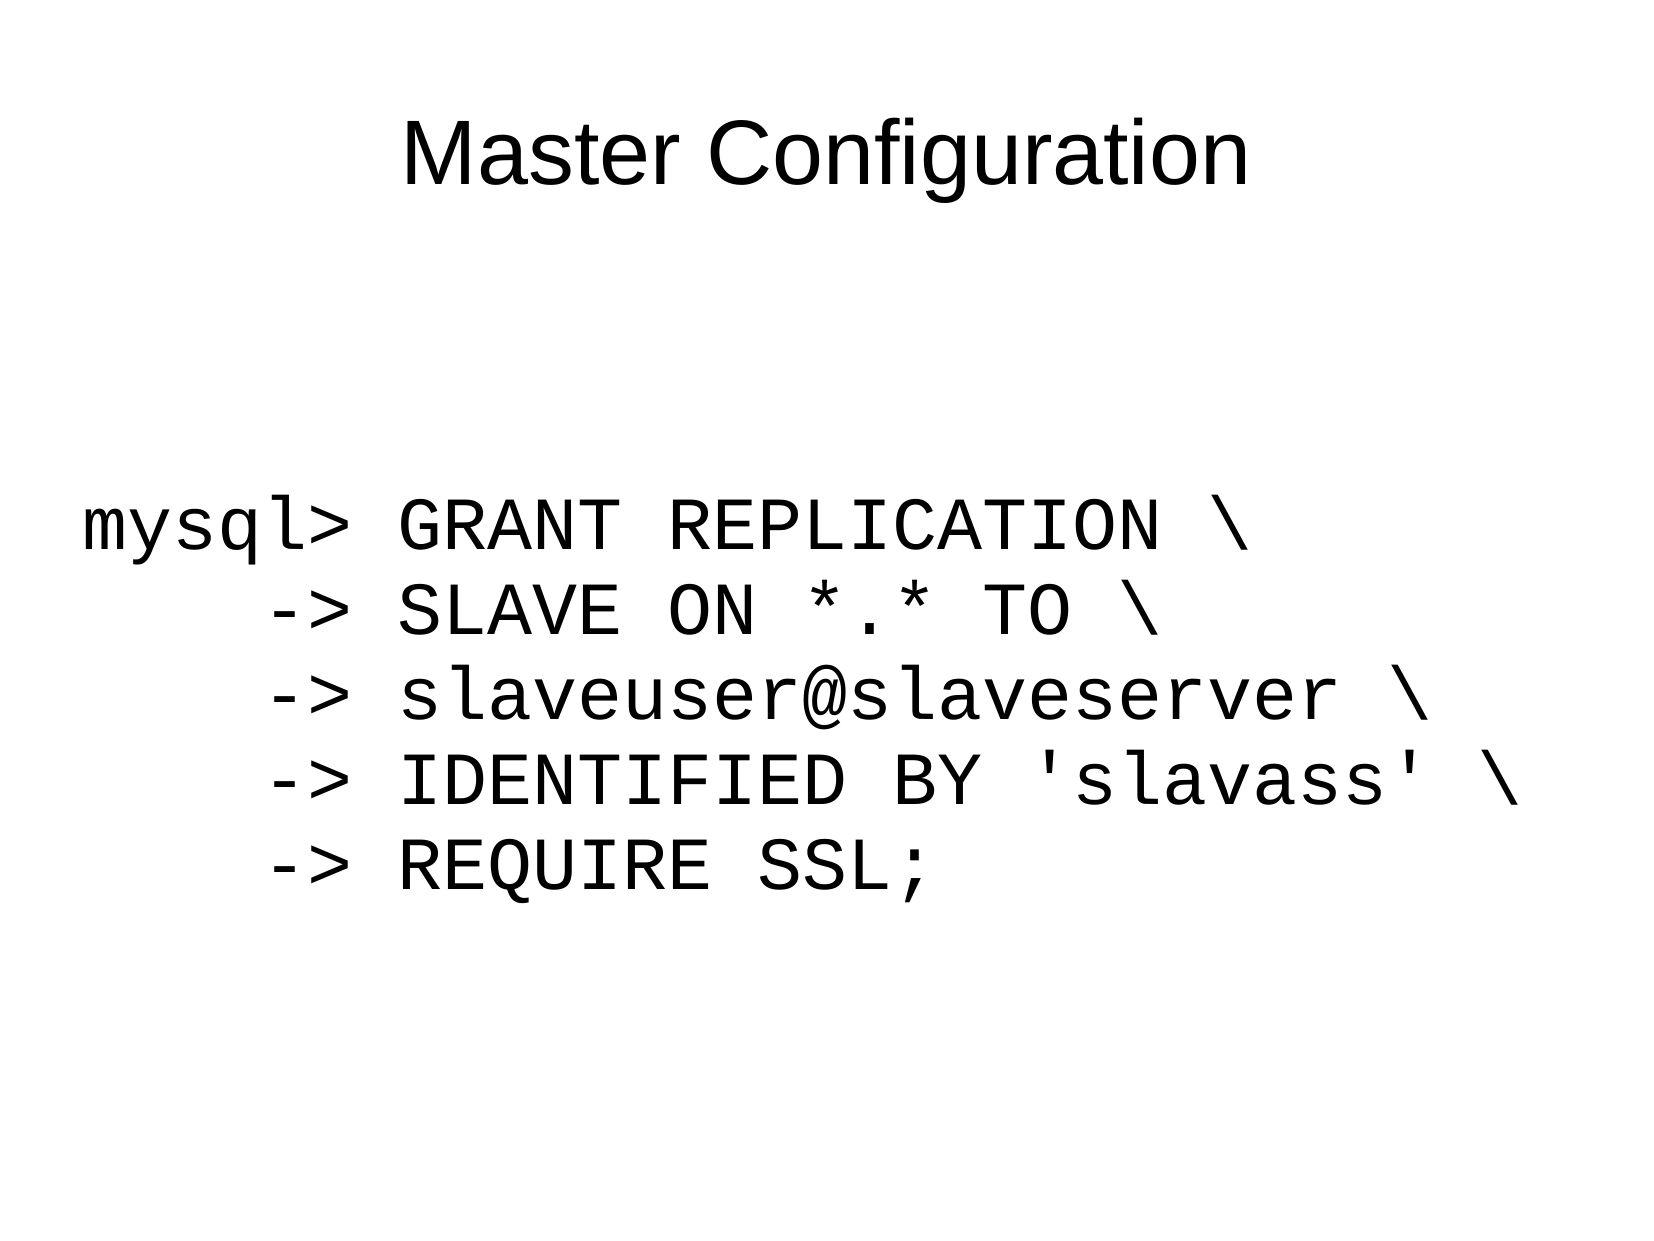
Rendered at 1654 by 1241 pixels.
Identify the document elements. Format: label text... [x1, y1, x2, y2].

title Master Configuration [82, 49, 1571, 257]
subtitle mysql> GRANT REPLICATION \ -> SLAVE ON *.* TO \ -> slaveuser@slaveserver \ -> IDENTIFIED BY 'slavass' \ -> REQUIRE SSL; [82, 290, 1571, 1109]
